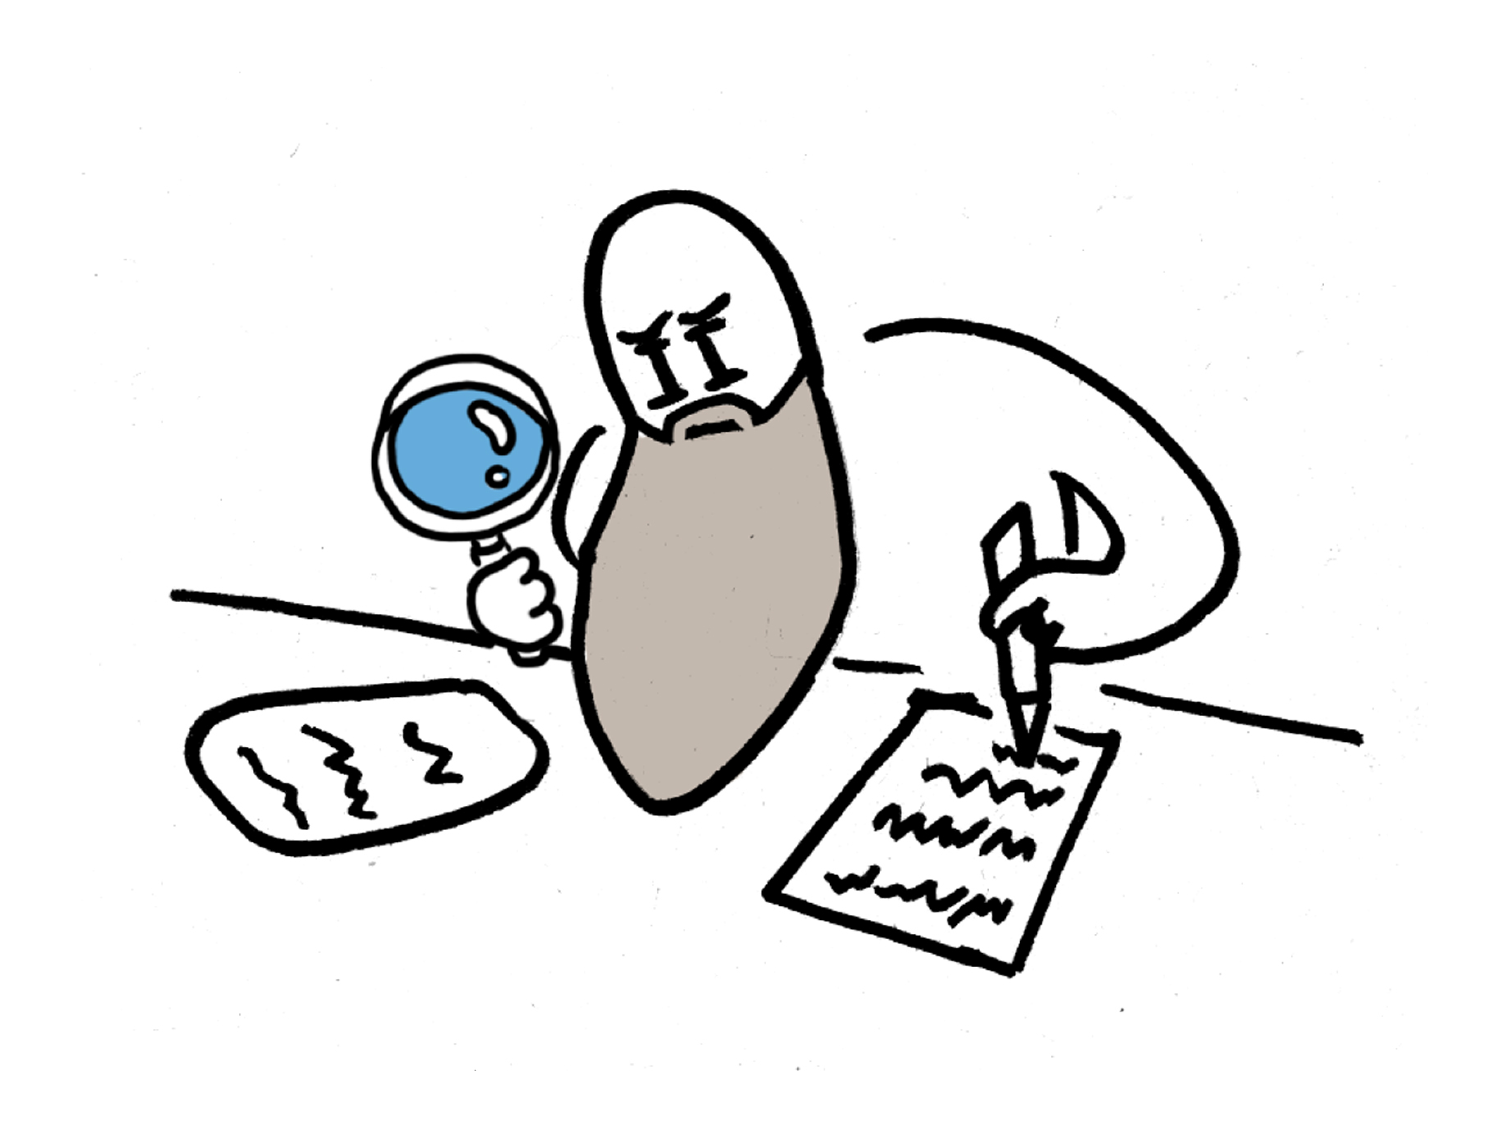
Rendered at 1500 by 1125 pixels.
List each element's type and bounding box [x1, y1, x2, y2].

picture [72, 54, 1428, 1071]
